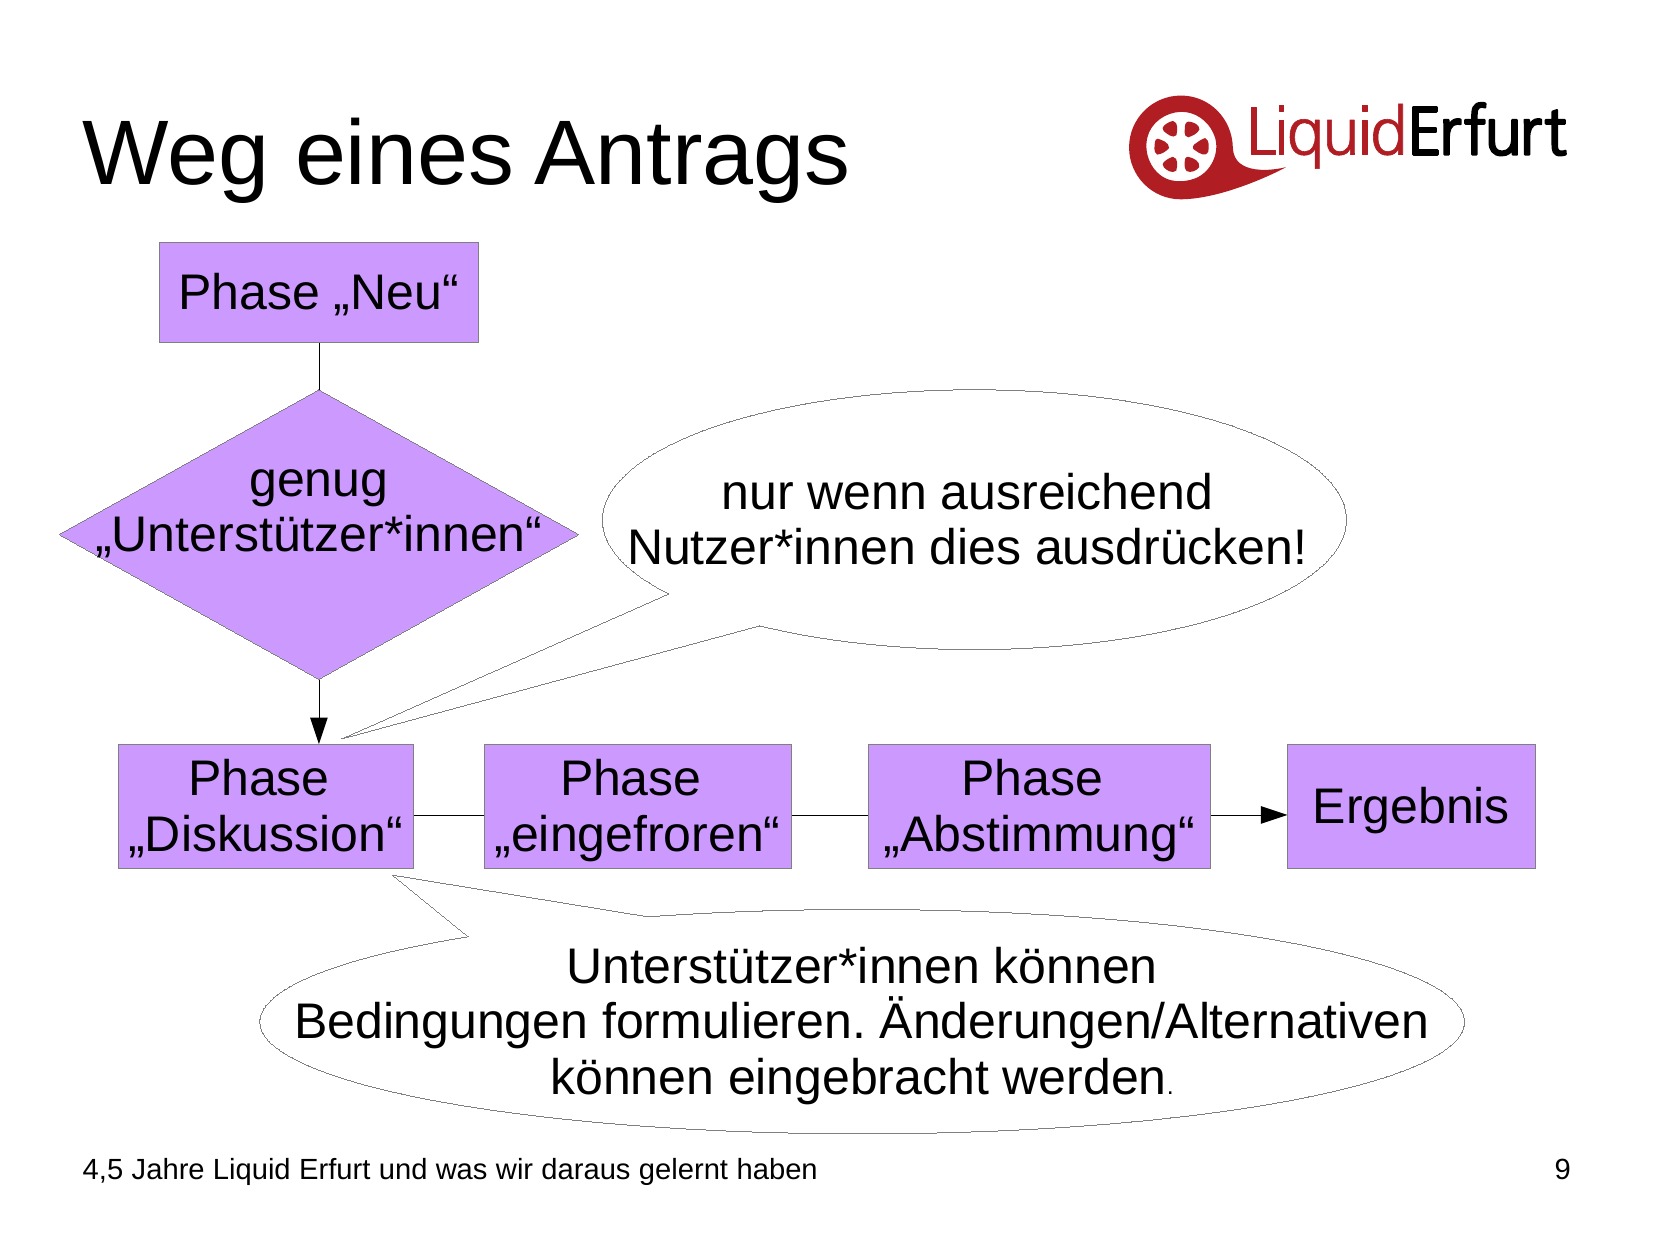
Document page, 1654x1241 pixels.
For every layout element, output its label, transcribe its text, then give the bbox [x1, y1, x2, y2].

text_box nur wenn ausreichend Nutzer*innen dies ausdrücken! [341, 389, 1347, 739]
text_box Unterstützer*innen können Bedingungen formulieren. Änderungen/Alternativen können eingebracht werden. [259, 875, 1465, 1134]
text_box Phase „Neu“ [159, 242, 479, 343]
text_box Phase „Diskussion“ [118, 744, 414, 869]
text_box genug „Unterstützer*innen“ [59, 389, 579, 680]
text_box Ergebnis [1287, 744, 1536, 869]
text_box Phase „Abstimmung“ [868, 744, 1211, 869]
text_box Phase „eingefroren“ [484, 744, 792, 869]
title Weg eines Antrags [82, 49, 1571, 257]
